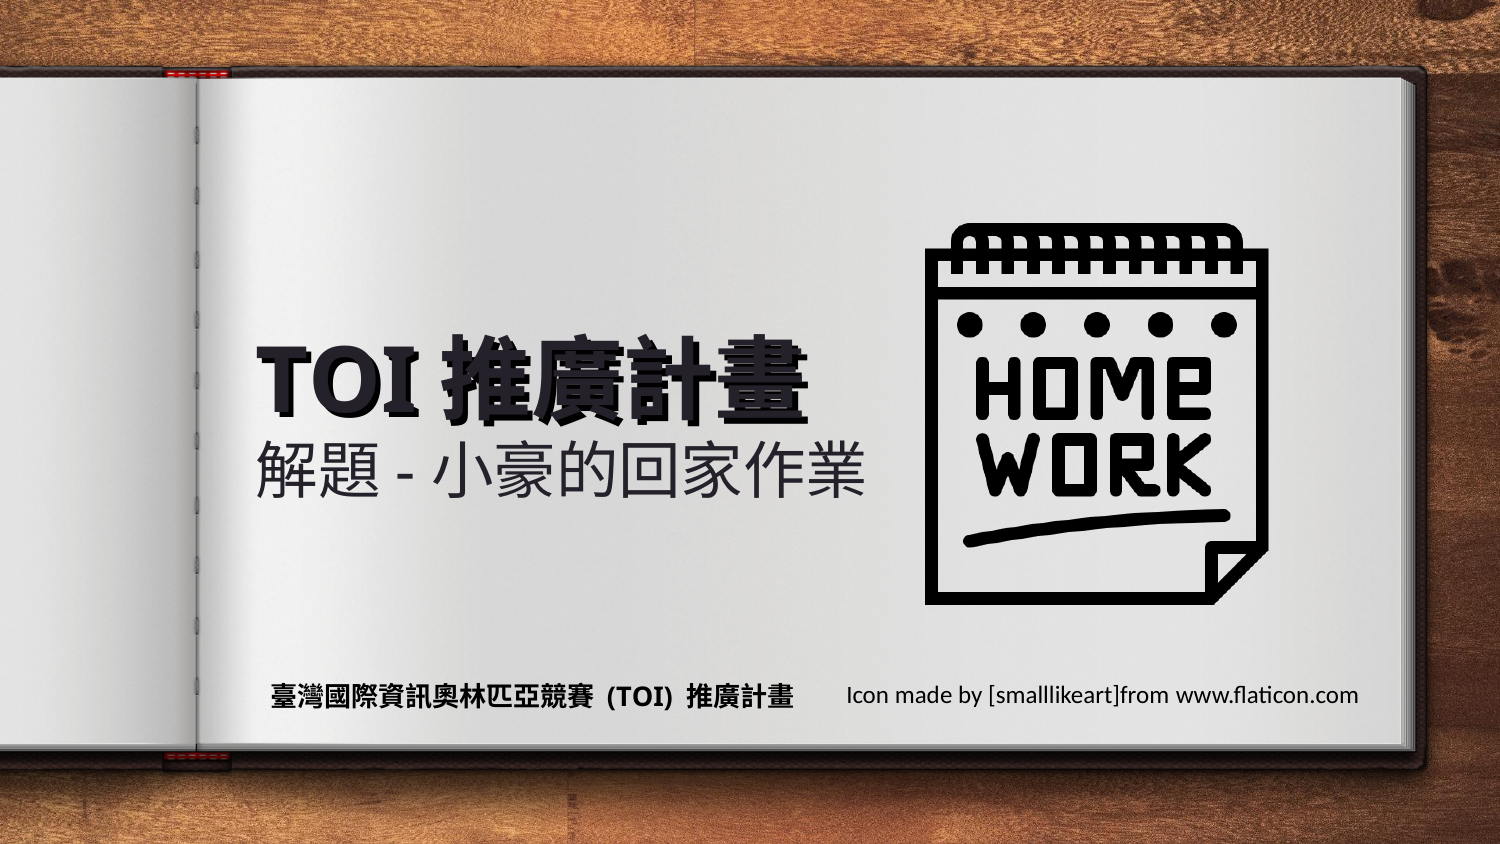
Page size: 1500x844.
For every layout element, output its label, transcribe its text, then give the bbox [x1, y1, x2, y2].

picture [893, 210, 1300, 617]
text_box Icon made by [smalllikeart]from www.flaticon.com [831, 672, 1391, 717]
title TOI推廣計畫 解題-小豪的回家作業 [240, 262, 893, 565]
